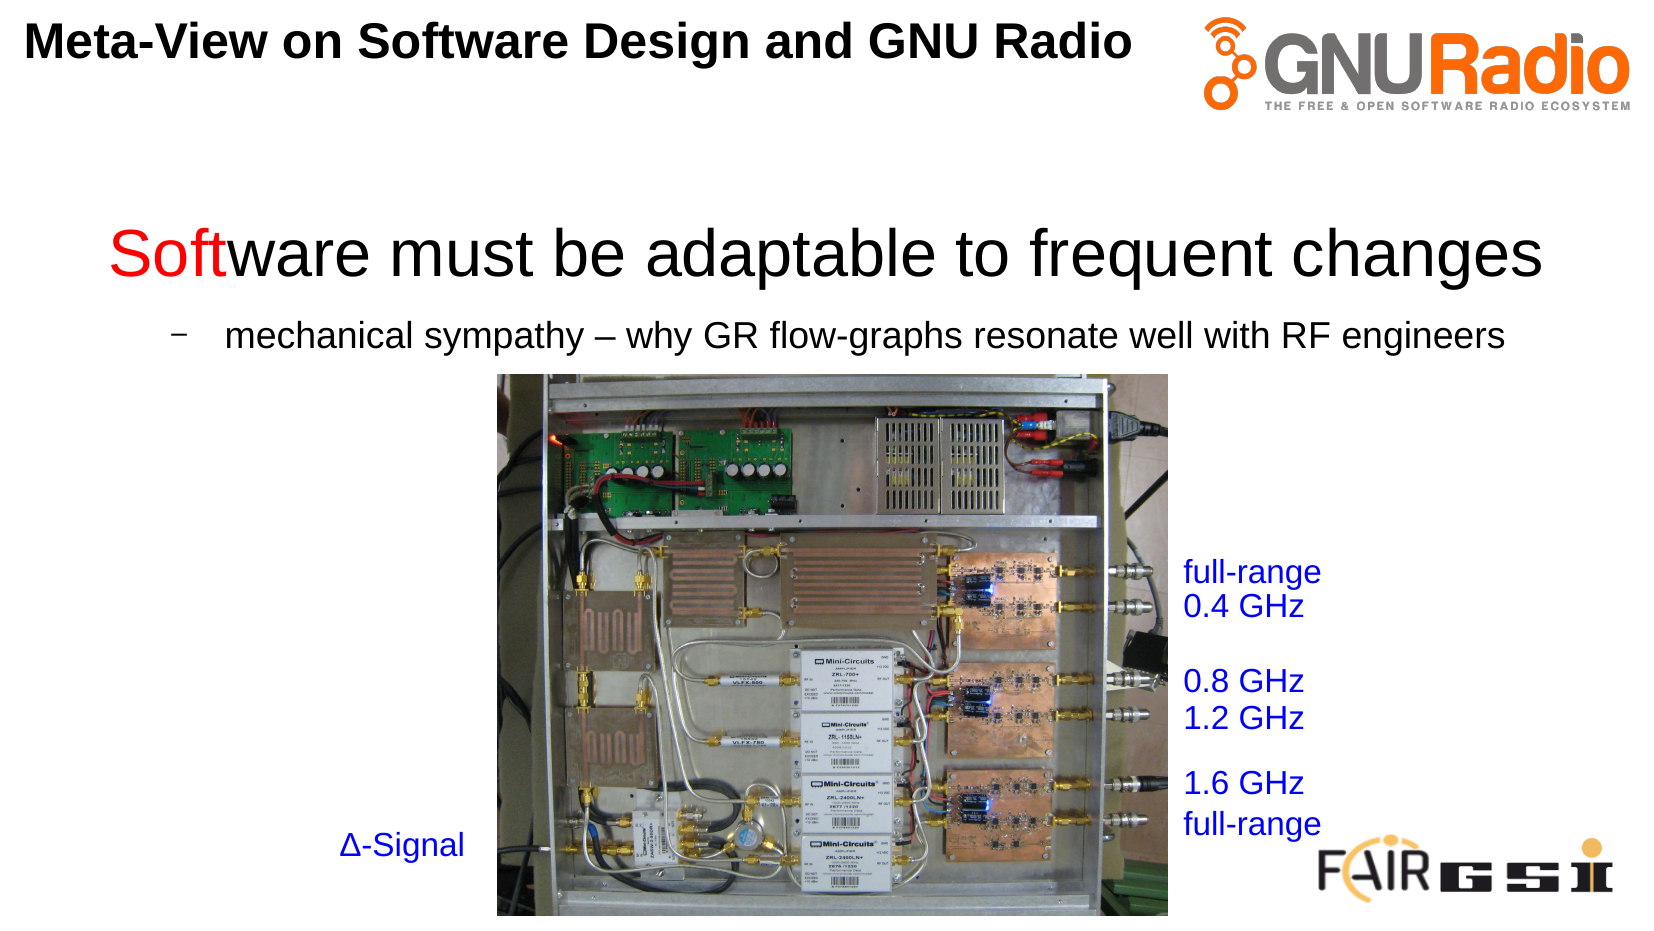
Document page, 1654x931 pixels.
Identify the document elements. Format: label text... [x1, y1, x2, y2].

picture [1439, 836, 1615, 895]
picture [1194, 11, 1642, 116]
picture [497, 876, 1168, 916]
title Meta-View on Software Design and GNU Radio [23, 5, 1638, 77]
list Software must be adaptable to frequent changes mechanical sympathy – why GR flow-graphs resonate well with RF engineers [82, 215, 1571, 876]
picture [1318, 876, 1430, 904]
